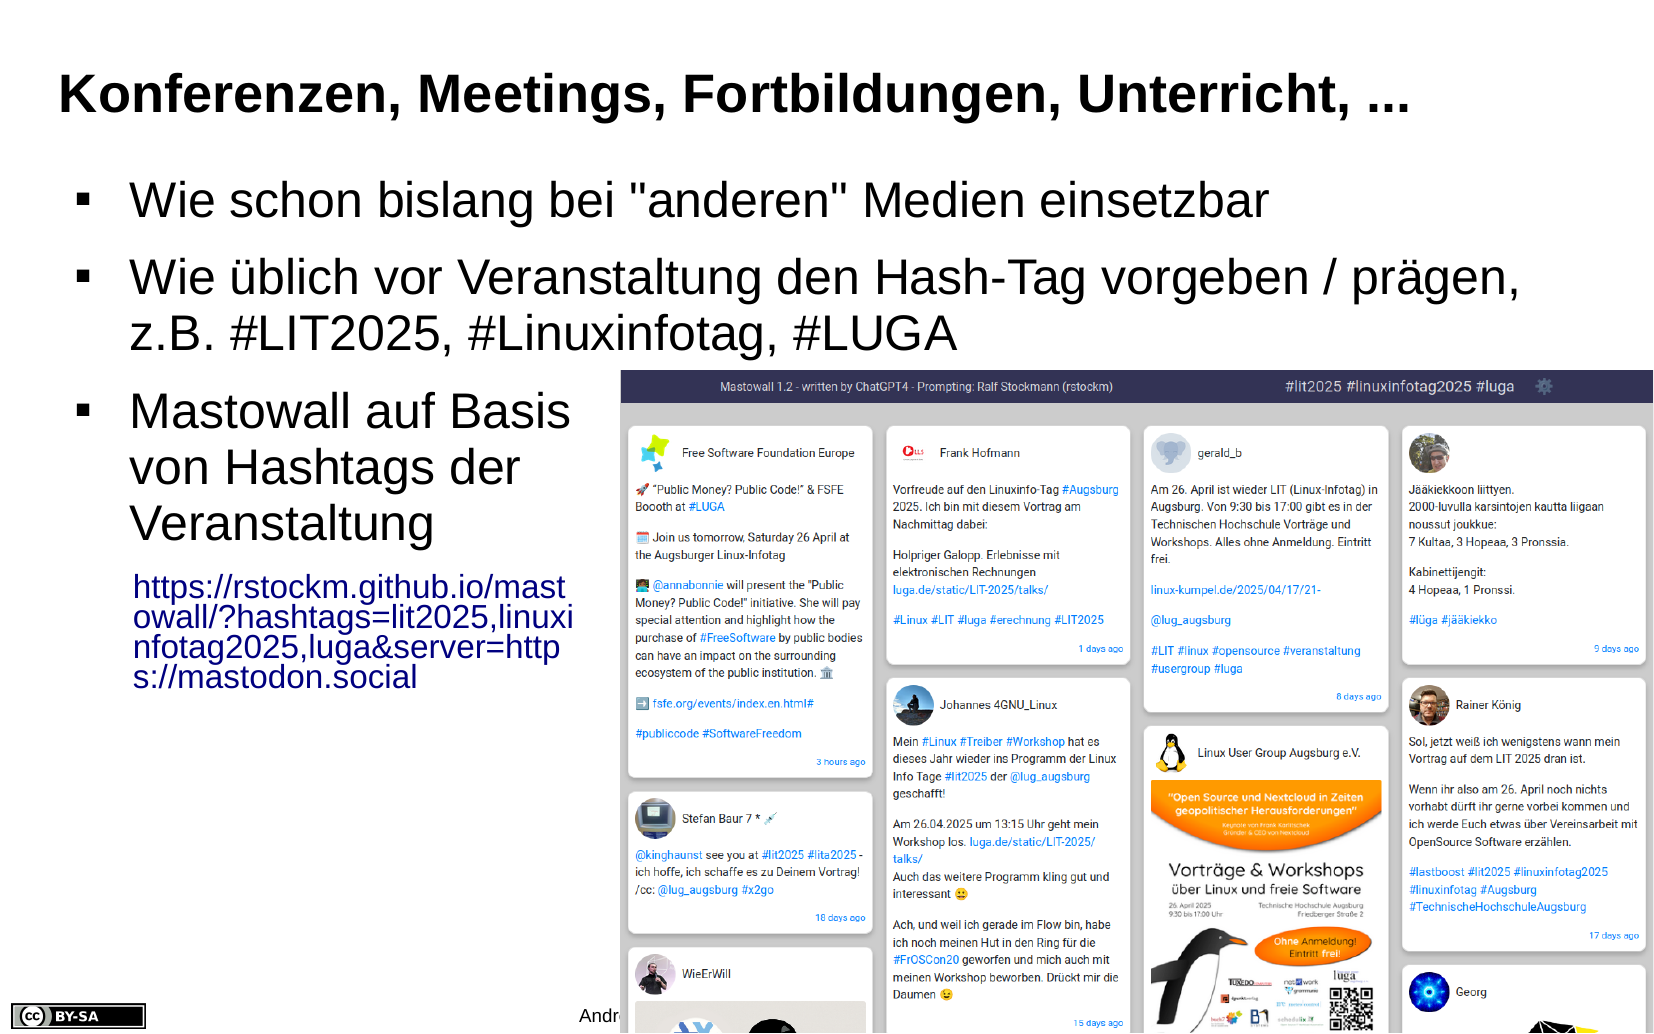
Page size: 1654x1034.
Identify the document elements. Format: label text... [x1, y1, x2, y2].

picture [11, 1003, 146, 1029]
text_box https://rstockm.github.io/mastowall/?hashtags=lit2025,linuxinfotag2025,luga&server=https://mastodon.social [118, 561, 591, 739]
list Wie schon bislang bei "anderen" Medien einsetzbar Wie üblich vor Veranstaltung den Hash-Tag vorgeben / prägen, z.B. #LIT2025, #Linuxinfotag, #LUGA Mastowall auf Basis von Hashtags der Veranstaltung [59, 172, 1595, 952]
picture [620, 370, 1654, 1033]
title Konferenzen, Meetings, Fortbildungen, Unterricht, ... [59, 24, 1625, 165]
